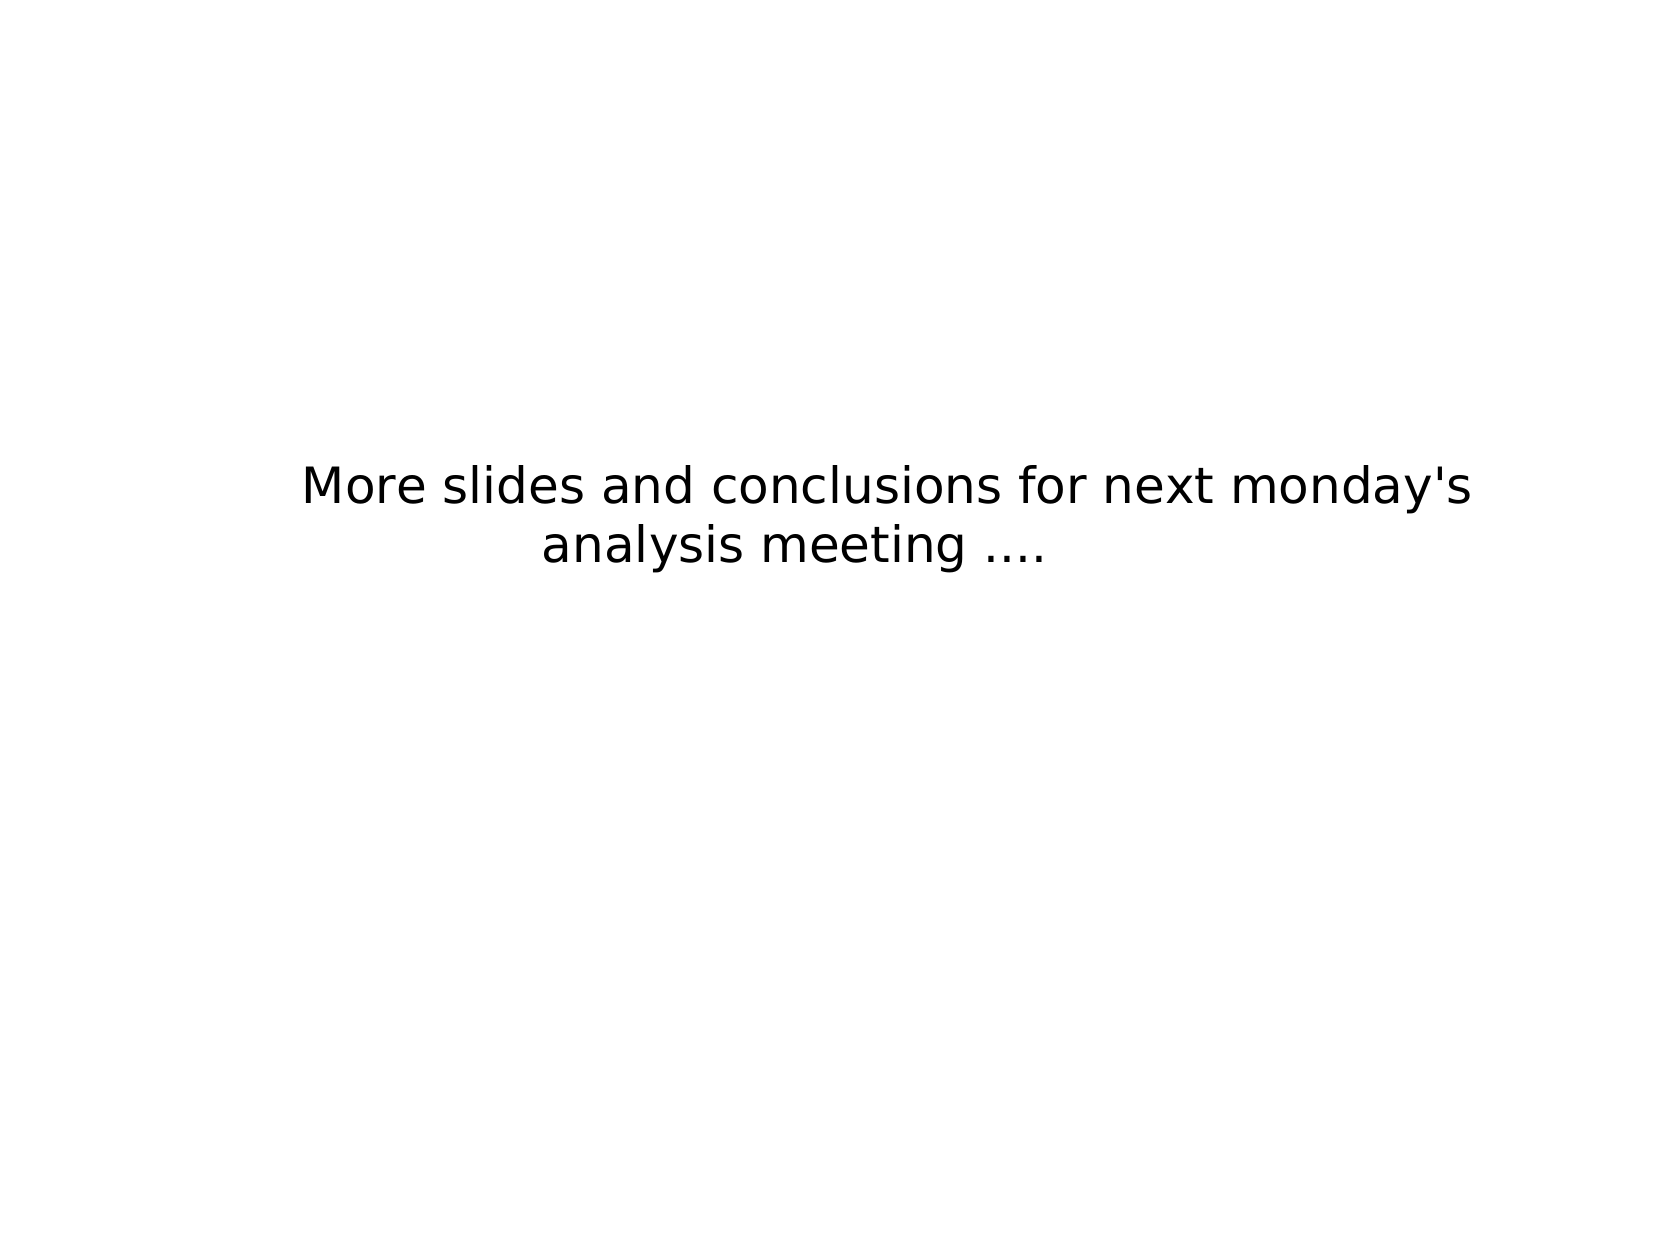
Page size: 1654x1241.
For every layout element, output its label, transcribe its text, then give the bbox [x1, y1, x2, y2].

text_box More slides and conclusions for next monday's analysis meeting .... [287, 450, 1463, 582]
